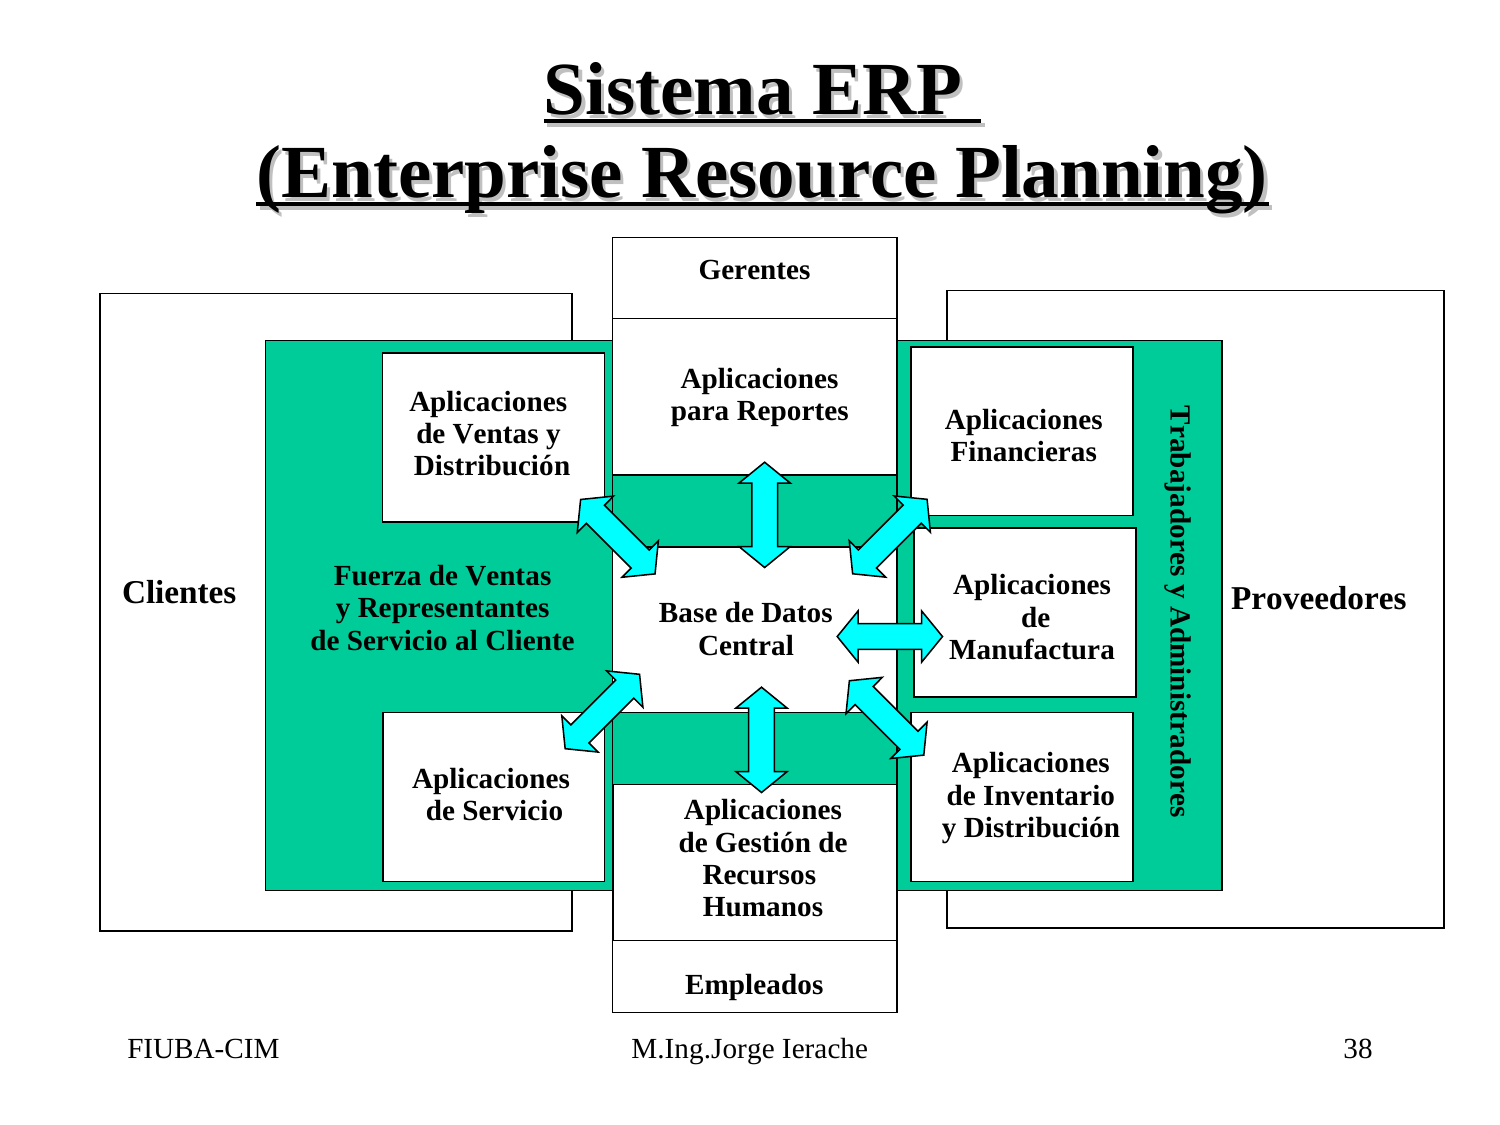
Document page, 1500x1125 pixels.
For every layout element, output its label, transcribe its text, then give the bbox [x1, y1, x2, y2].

text_box Fuerza de Ventas y Representantes de Servicio al Cliente [295, 551, 591, 664]
text_box Empleados [670, 961, 839, 1009]
text_box Aplicaciones de Manufactura [934, 561, 1131, 674]
text_box Trabajadores y Administradores [1156, 390, 1205, 833]
text_box Gerentes [683, 245, 826, 294]
text_box Aplicaciones de Servicio [397, 754, 593, 835]
text_box Proveedores [1216, 572, 1422, 626]
title Sistema ERP (Enterprise Resource Planning) [125, 37, 1401, 225]
text_box Clientes [107, 566, 252, 619]
text_box Aplicaciones de Gestión de Recursos Humanos [663, 786, 863, 931]
text_box Aplicaciones de Inventario y Distribución [926, 739, 1136, 852]
text_box Aplicaciones Financieras [930, 395, 1119, 476]
text_box [383, 318, 1136, 941]
text_box Base de Datos Central [644, 589, 849, 670]
text_box Aplicaciones para Reportes [655, 354, 864, 435]
text_box Aplicaciones de Ventas y Distribución [394, 377, 590, 490]
